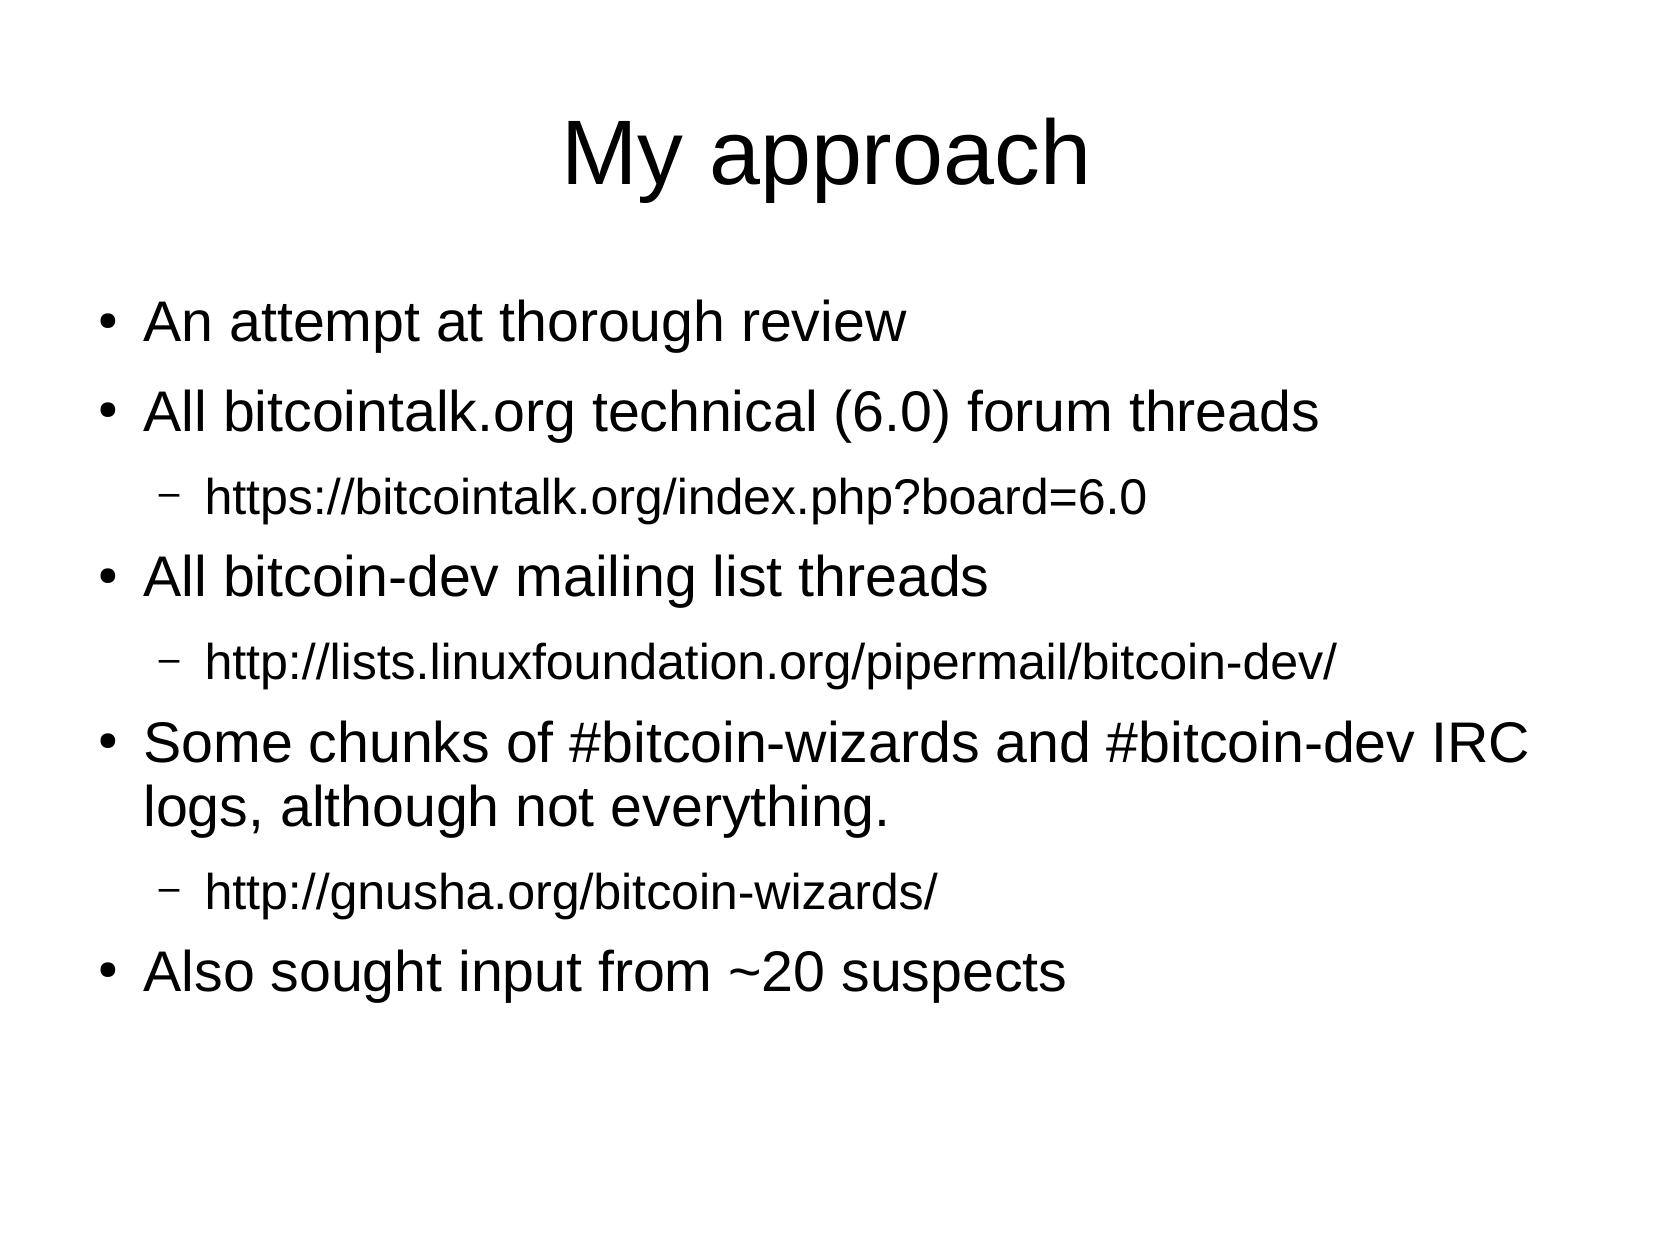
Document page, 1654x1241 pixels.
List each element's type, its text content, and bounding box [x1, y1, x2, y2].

list An attempt at thorough review All bitcointalk.org technical (6.0) forum threads https://bitcointalk.org/index.php?board=6.0 All bitcoin-dev mailing list threads http://lists.linuxfoundation.org/pipermail/bitcoin-dev/ Some chunks of #bitcoin-wizards and #bitcoin-dev IRC logs, although not everything. http://gnusha.org/bitcoin-wizards/ Also sought input from ~20 suspects [82, 290, 1571, 1010]
title My approach [82, 49, 1571, 257]
